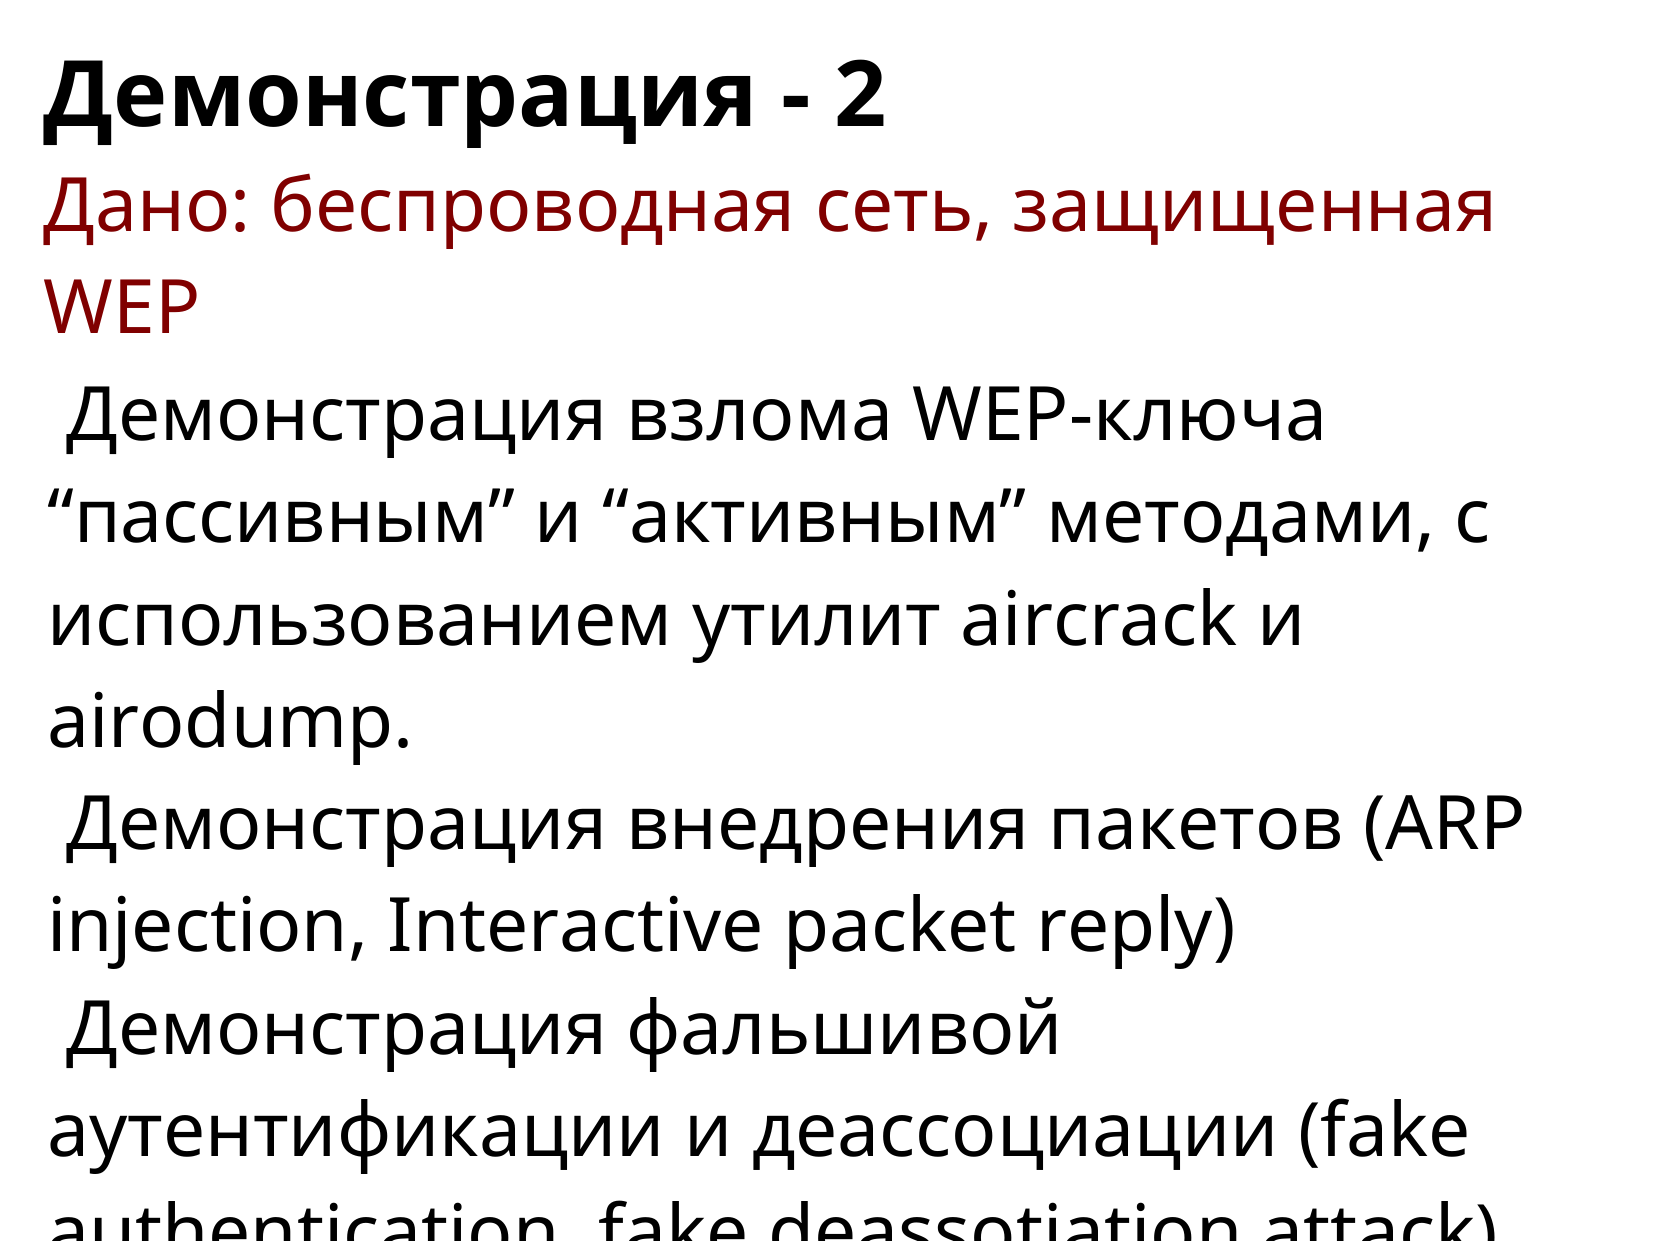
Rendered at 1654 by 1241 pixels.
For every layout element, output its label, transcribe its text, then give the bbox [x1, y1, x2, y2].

text_box Демонстрация взлома WEP-ключа “пассивным” и “активным” методами, с использованием утилит aircrack и airodump. Демонстрация внедрения пакетов (ARP injection, Interactive packet reply) Демонстрация фальшивой аутентификации и деассоциации (fake authentication, fake deassotiation attack) [47, 360, 1625, 1182]
text_box Демонстрация - 2 [43, 28, 1625, 141]
text_box Дано: беспроводная сеть, защищенная WEP [43, 151, 1595, 334]
